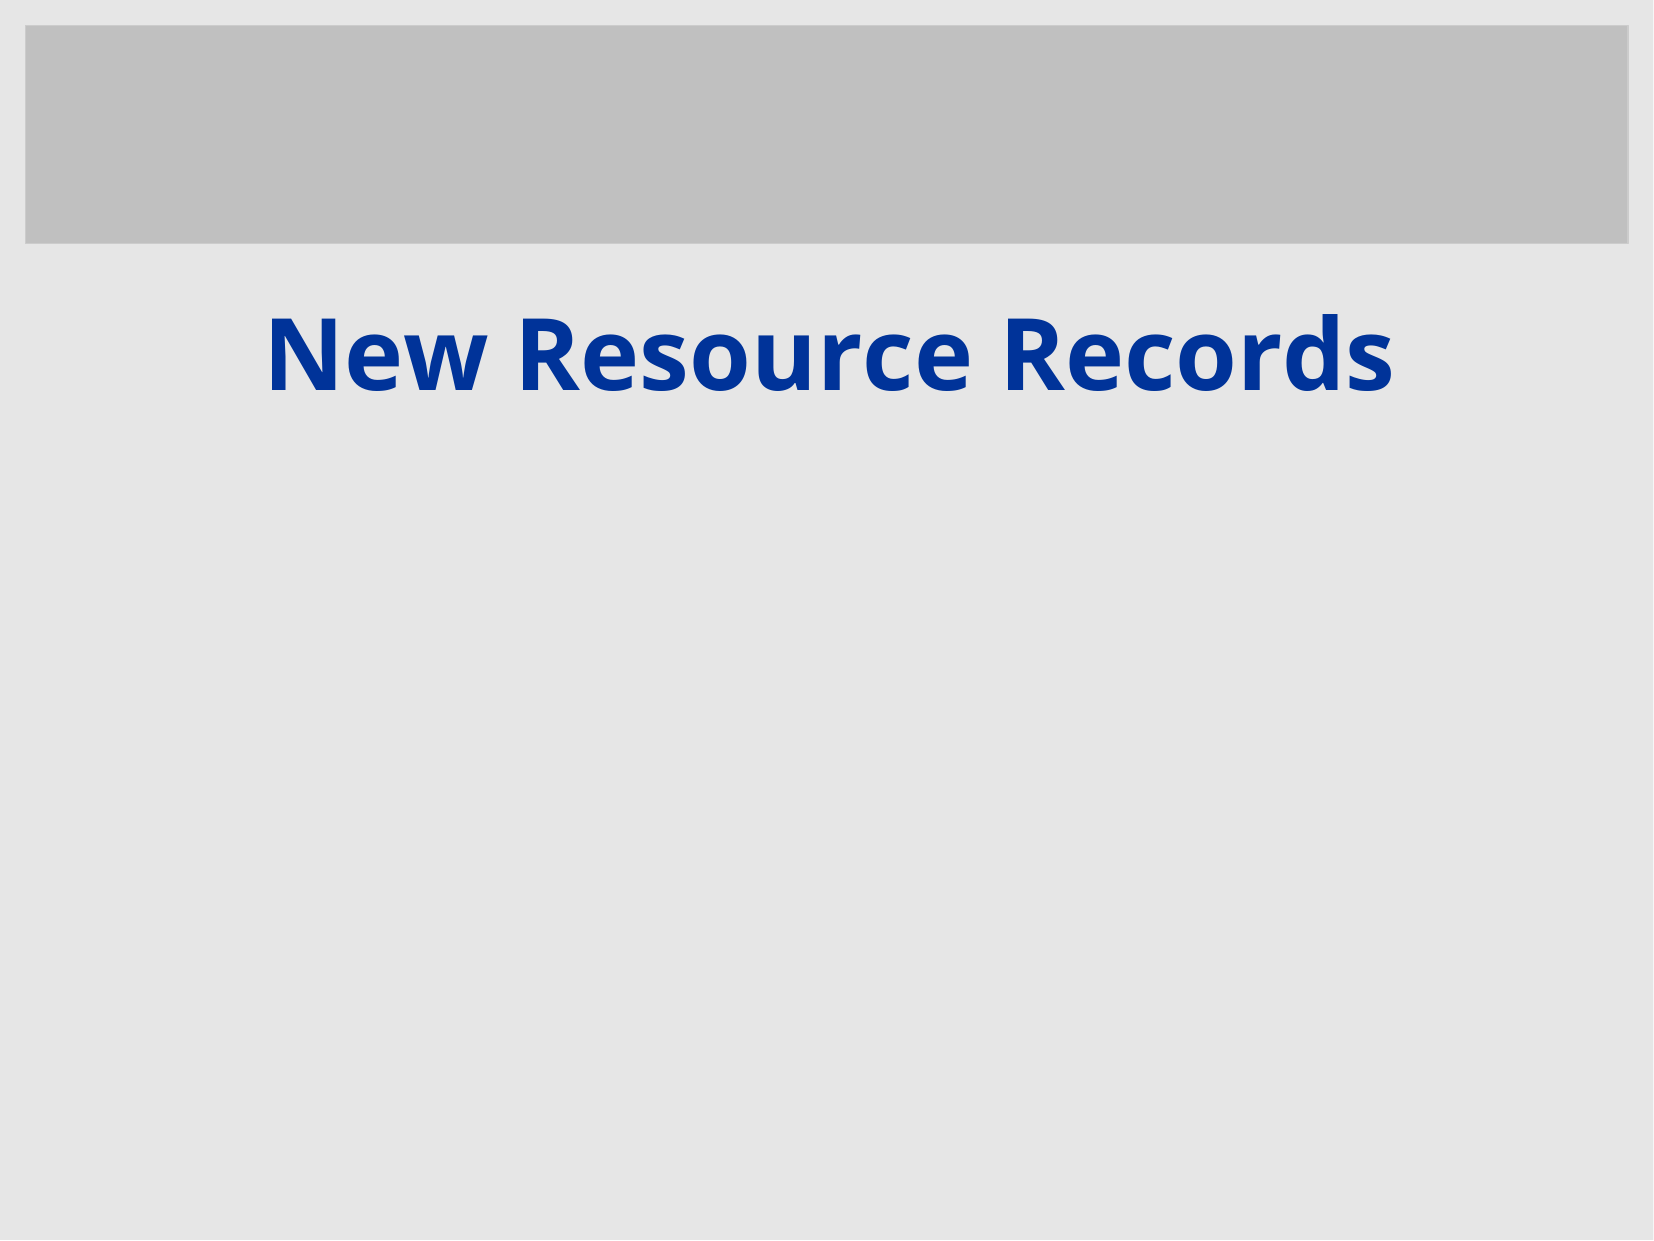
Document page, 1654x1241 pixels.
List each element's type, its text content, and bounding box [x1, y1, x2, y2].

title New Resource Records [127, 275, 1533, 552]
